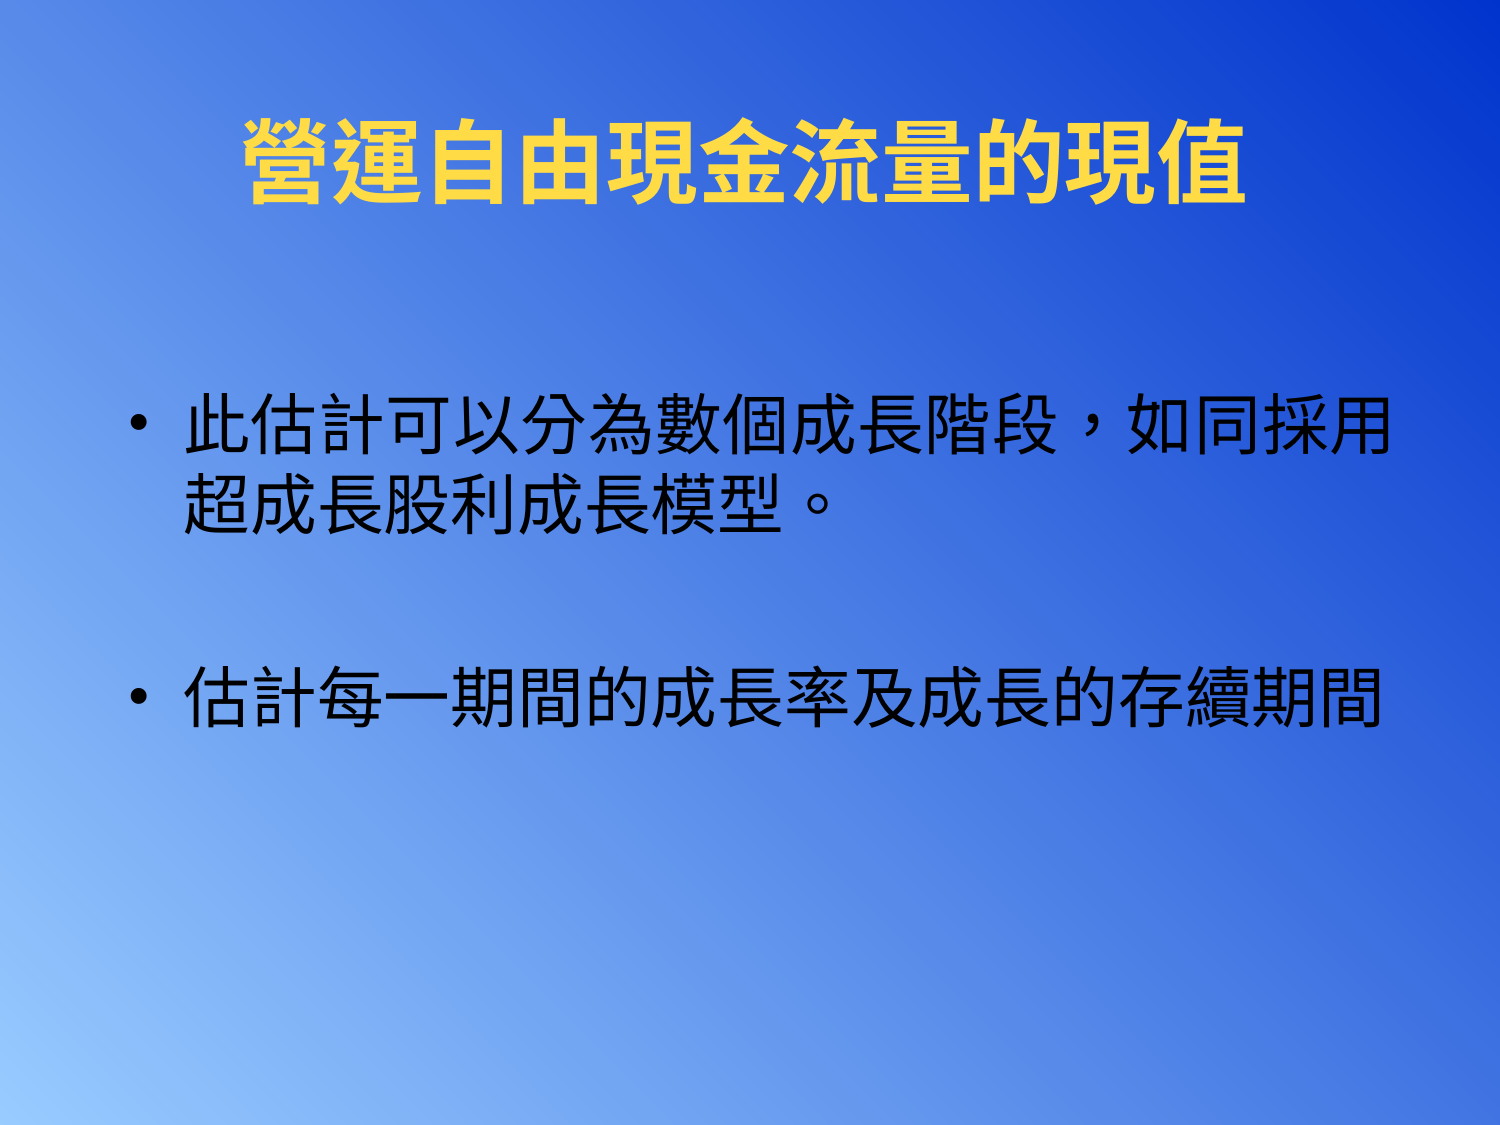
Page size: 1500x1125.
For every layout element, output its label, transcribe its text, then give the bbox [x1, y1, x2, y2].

list 此估計可以分為數個成長階段，如同採用超成長股利成長模型。 估計每一期間的成長率及成長的存續期間 [112, 374, 1412, 1000]
title 營運自由現金流量的現值 [53, 66, 1436, 254]
